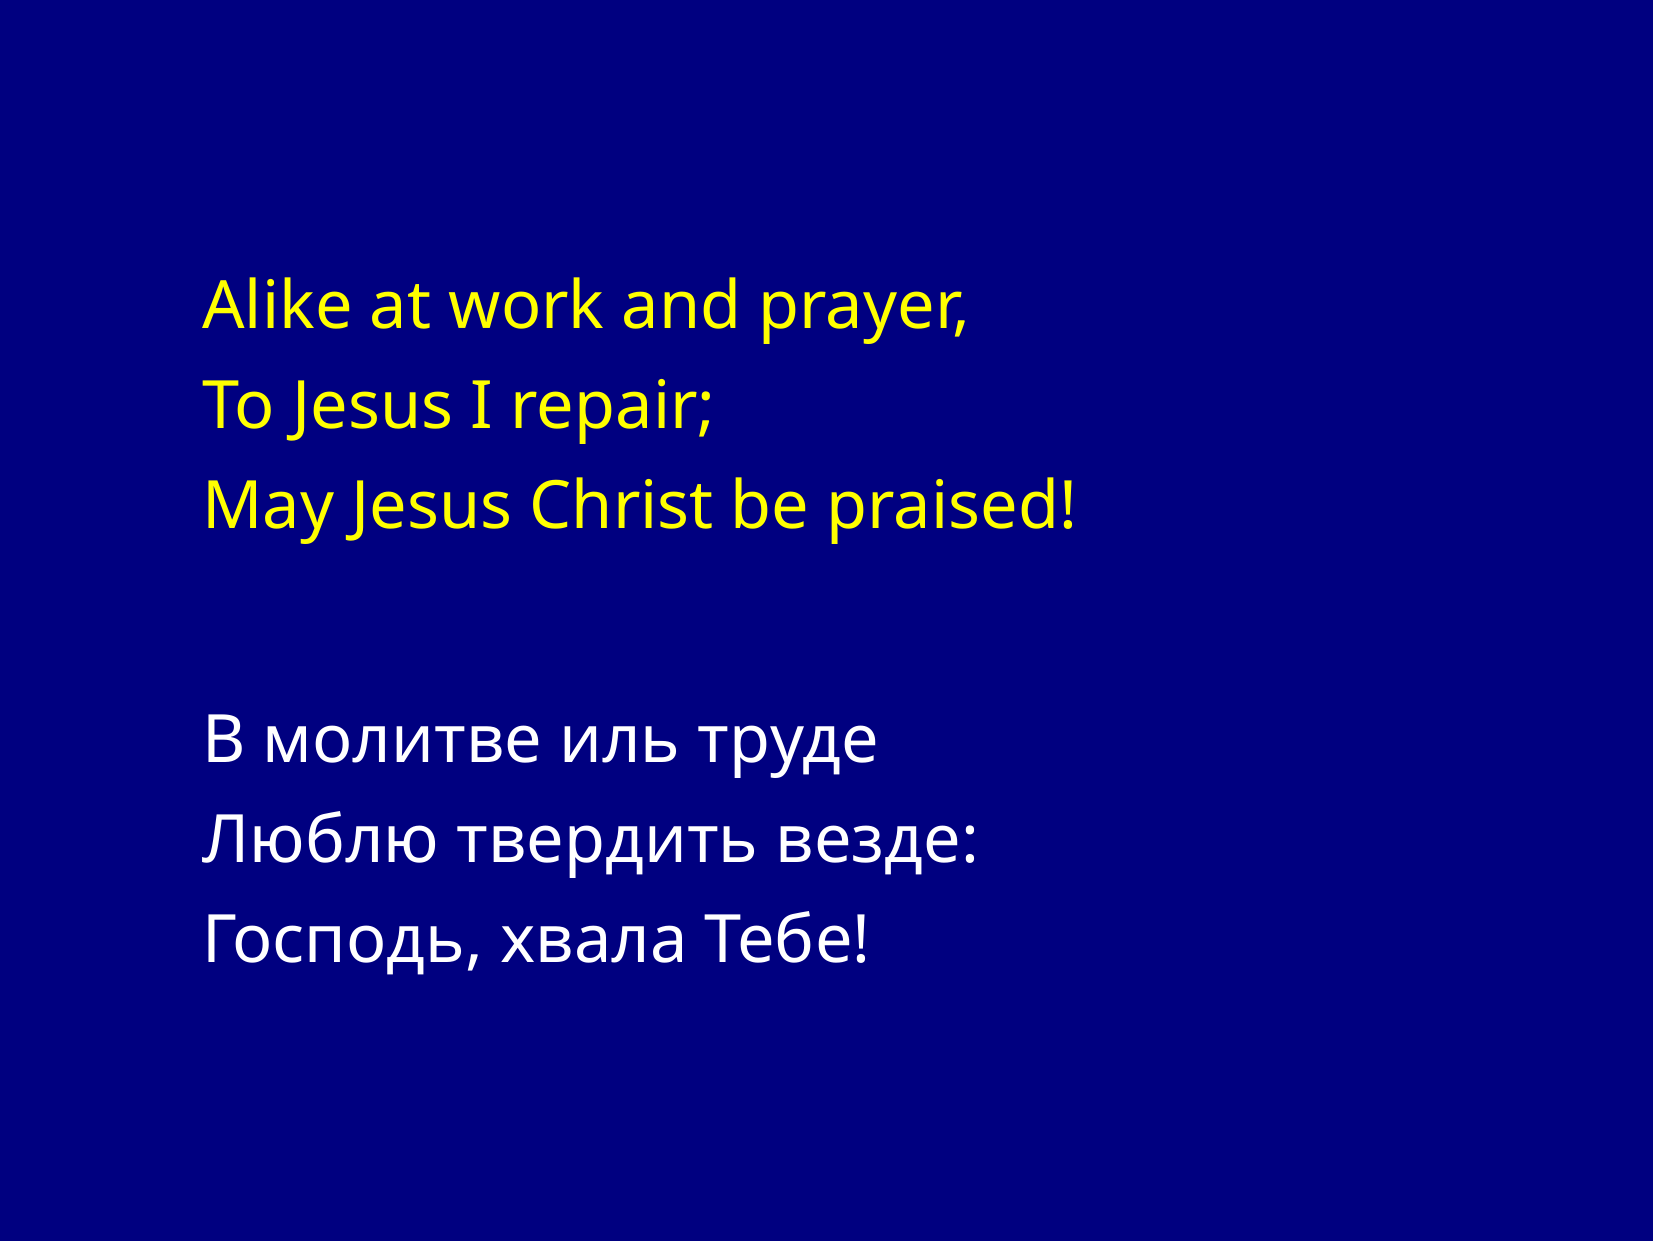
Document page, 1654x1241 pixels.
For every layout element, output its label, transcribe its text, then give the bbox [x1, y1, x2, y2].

text_box Alike at work and prayer, To Jesus I repair; May Jesus Christ be praised! [75, 150, 1576, 638]
text_box В молитве иль труде Люблю твердить везде: Господь, хвала Тебе! [75, 675, 1576, 1163]
